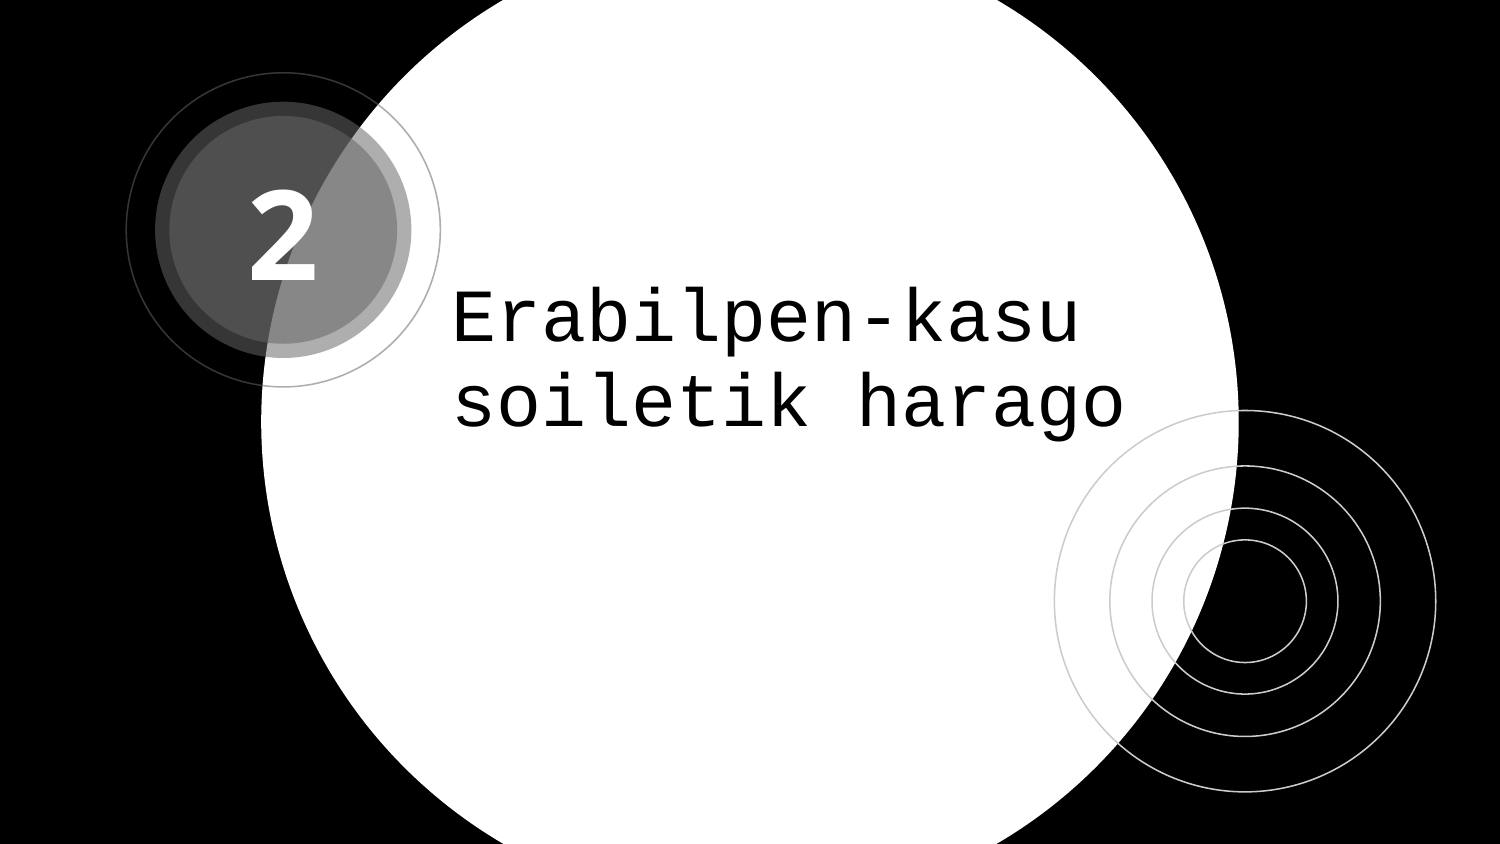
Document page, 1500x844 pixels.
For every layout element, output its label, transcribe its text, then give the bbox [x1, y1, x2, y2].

text_box 2 [169, 116, 398, 345]
text_box Erabilpen-kasu soiletik harago [437, 271, 1146, 485]
